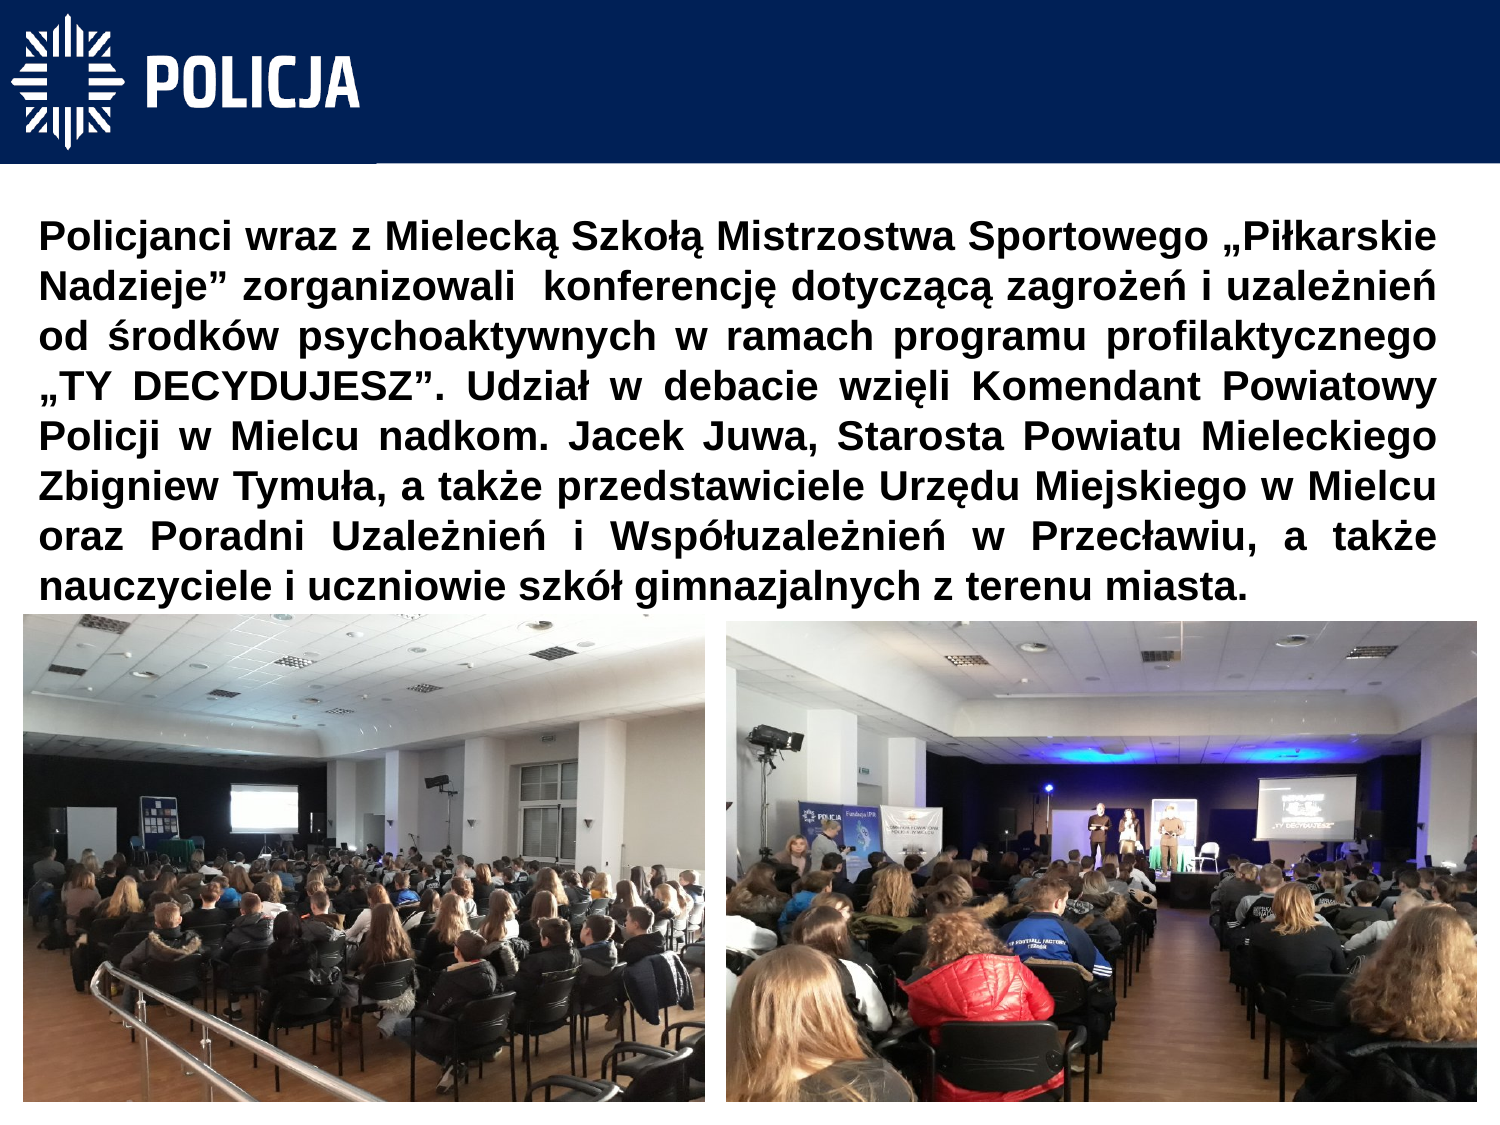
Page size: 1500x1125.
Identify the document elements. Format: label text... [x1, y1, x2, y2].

text_box [360, 0, 1500, 164]
text_box Policjanci wraz z Mielecką Szkołą Mistrzostwa Sportowego „Piłkarskie Nadzieje” zorganizowali konferencję dotyczącą zagrożeń i uzależnień od środków psychoaktywnych w ramach programu profilaktycznego „TY DECYDUJESZ”. Udział w debacie wzięli Komendant Powiatowy Policji w Mielcu nadkom. Jacek Juwa, Starosta Powiatu Mieleckiego Zbigniew Tymuła, a także przedstawiciele Urzędu Miejskiego w Mielcu oraz Poradni Uzależnień i Współuzależnień w Przecławiu, a także nauczyciele i uczniowie szkół gimnazjalnych z terenu miasta. [23, 201, 1454, 617]
picture [23, 614, 705, 1102]
picture [0, 0, 360, 164]
picture [726, 621, 1477, 1102]
